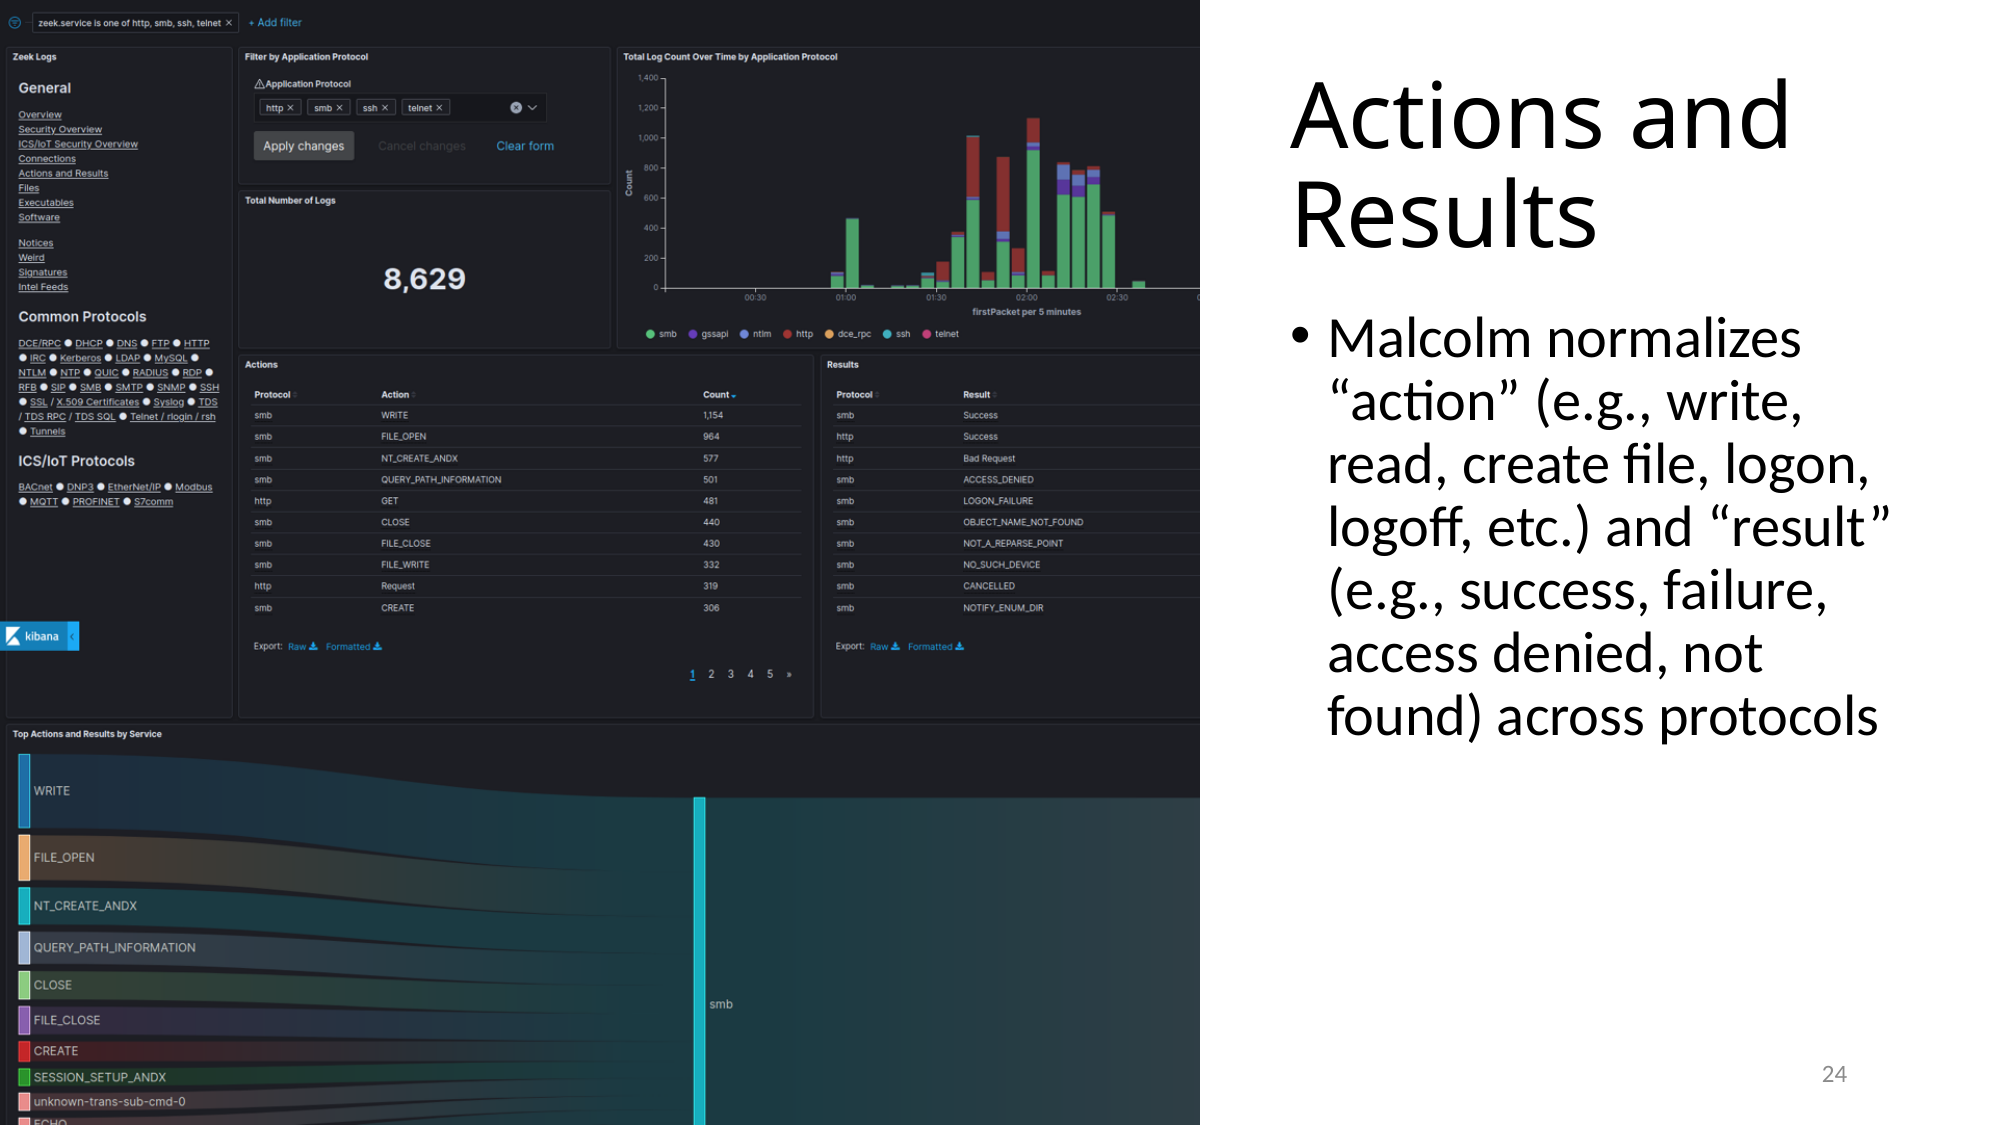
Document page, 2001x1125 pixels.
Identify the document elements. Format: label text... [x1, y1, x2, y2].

title Actions and Results [1275, 59, 1951, 278]
slide_number <number> [1412, 1042, 1863, 1103]
picture [0, 0, 1200, 1125]
list Malcolm normalizes “action” (e.g., write, read, create file, logon, logoff, etc.) and “result” (e.g., success, failure, access denied, not found) across protocols [1275, 299, 1913, 1014]
